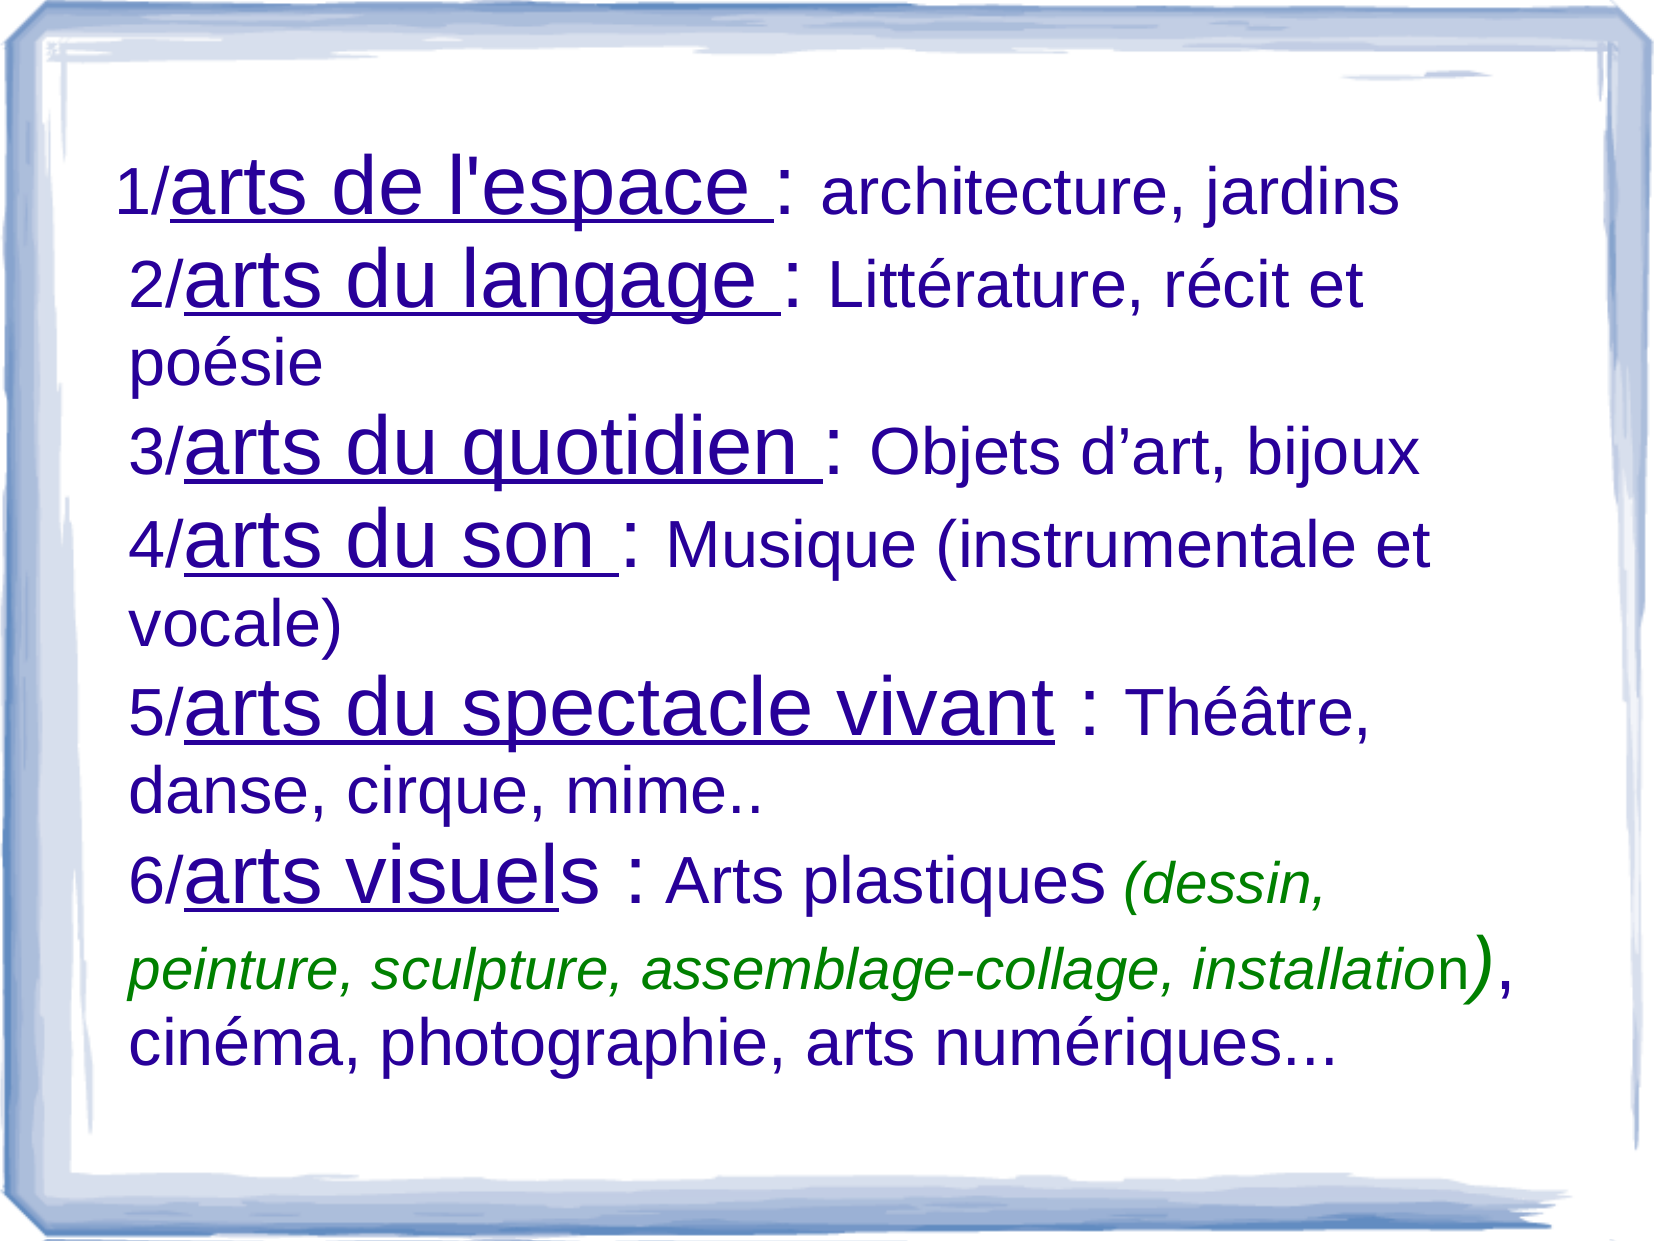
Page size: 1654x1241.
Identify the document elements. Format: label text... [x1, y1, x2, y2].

title 1/arts de l'espace : architecture, jardins 2/arts du langage : Littérature, récit et poésie 3/arts du quotidien : Objets d’art, bijoux 4/arts du son : Musique (instrumentale et vocale) 5/arts du spectacle vivant : Théâtre, danse, cirque, mime.. 6/arts visuels : Arts plastiques (dessin, peinture, sculpture, assemblage-collage, installation), cinéma, photographie, arts numériques... [0, 49, 1571, 1170]
picture [0, 0, 1654, 1241]
